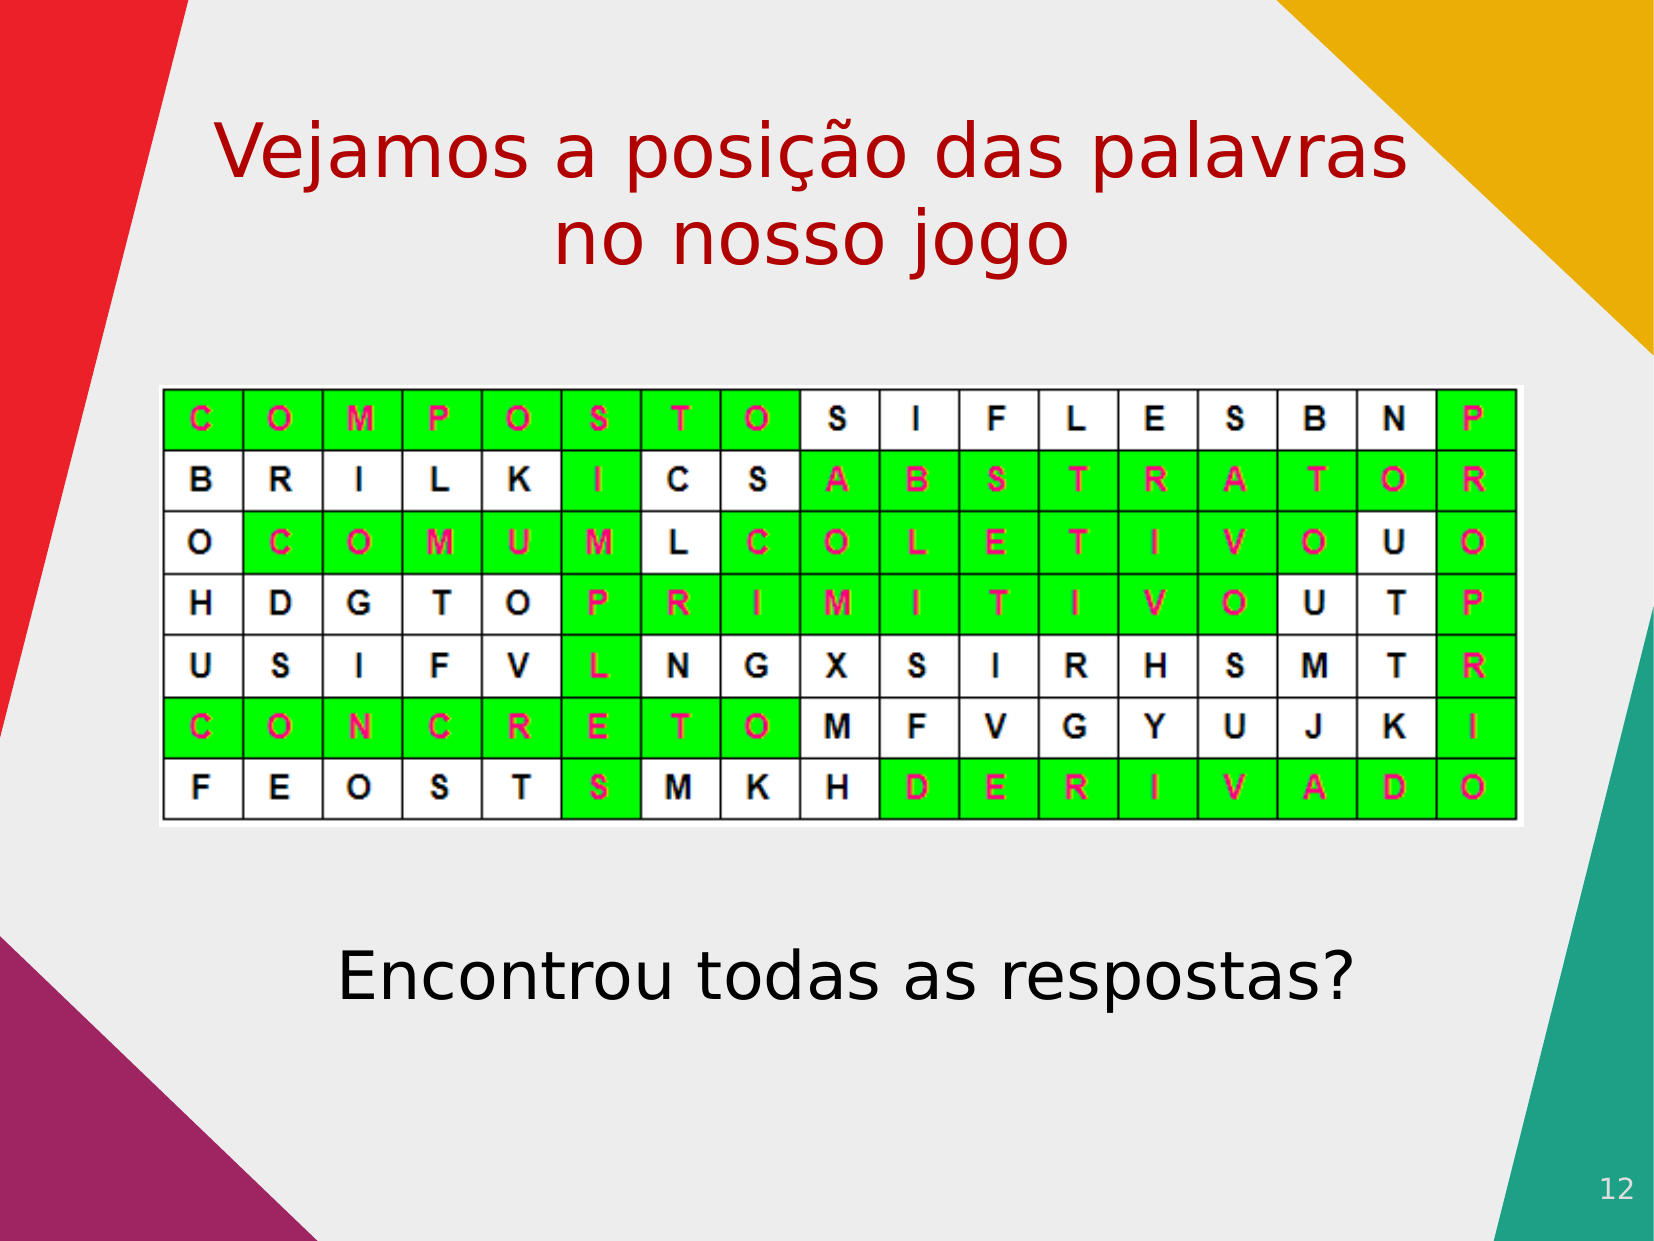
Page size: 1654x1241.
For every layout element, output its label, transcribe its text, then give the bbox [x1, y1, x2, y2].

title Vejamos a posição das palavras no nosso jogo [212, 82, 1412, 308]
picture [159, 385, 1524, 827]
title Encontrou todas as respostas? [135, 877, 1560, 1075]
